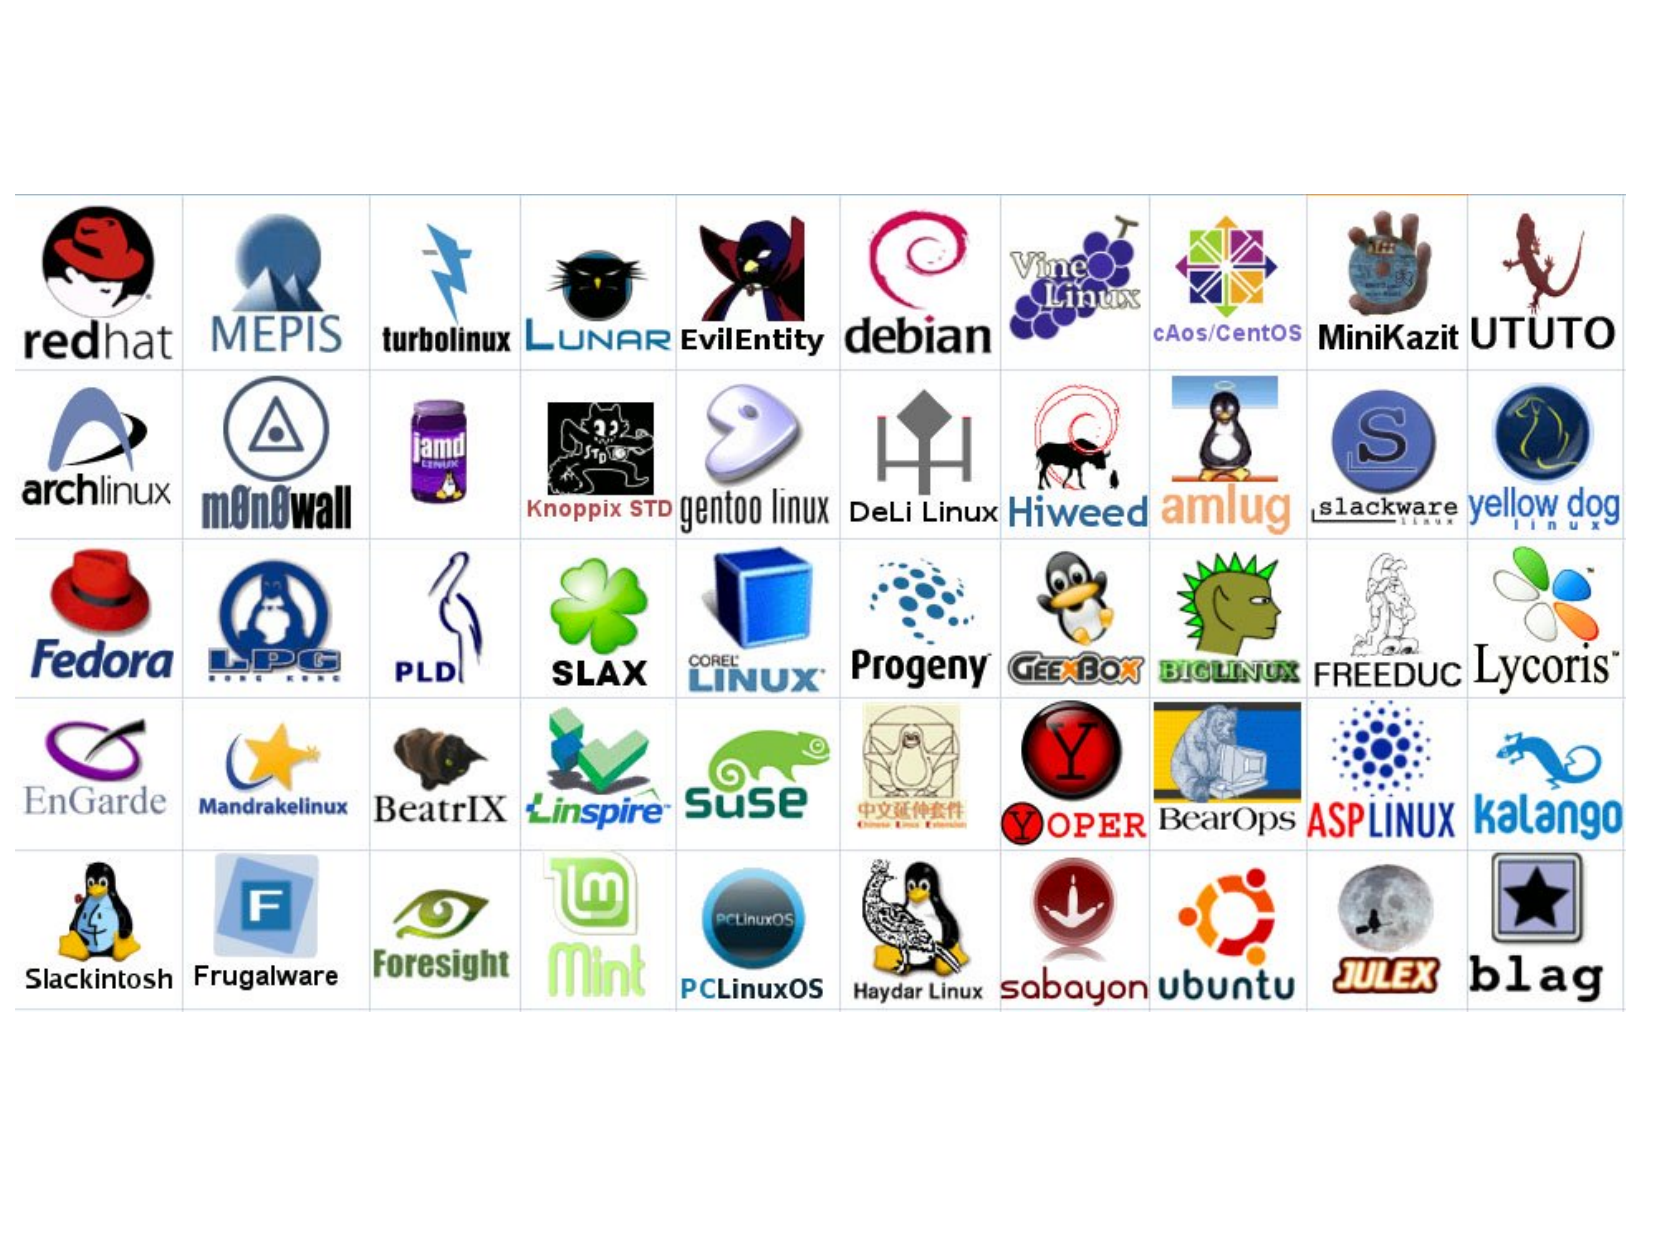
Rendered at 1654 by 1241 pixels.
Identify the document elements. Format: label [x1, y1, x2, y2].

picture [15, 194, 1626, 1012]
